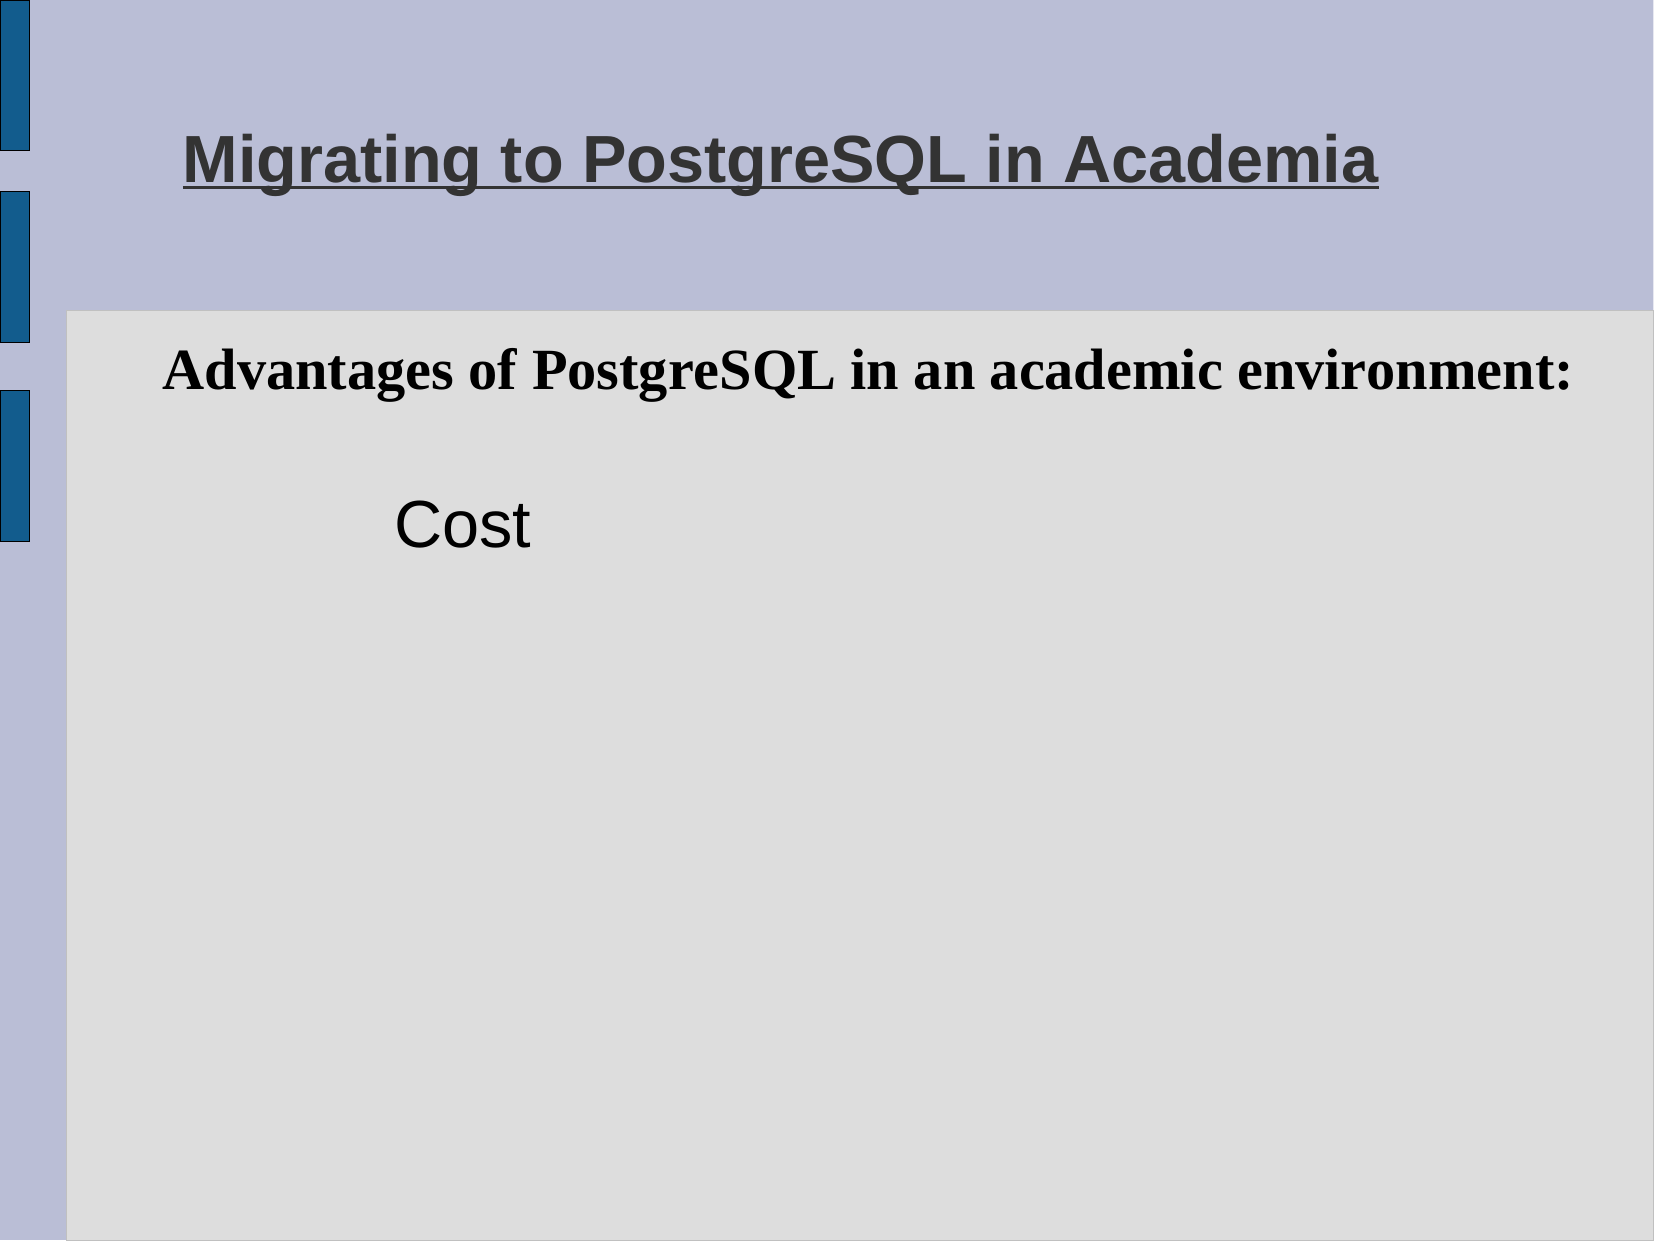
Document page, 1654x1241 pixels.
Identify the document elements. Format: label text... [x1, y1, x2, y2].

title Migrating to PostgreSQL in Academia [75, 55, 1488, 263]
list Cost [376, 487, 1649, 601]
text_box Advantages of PostgreSQL in an academic environment: [162, 337, 1576, 404]
